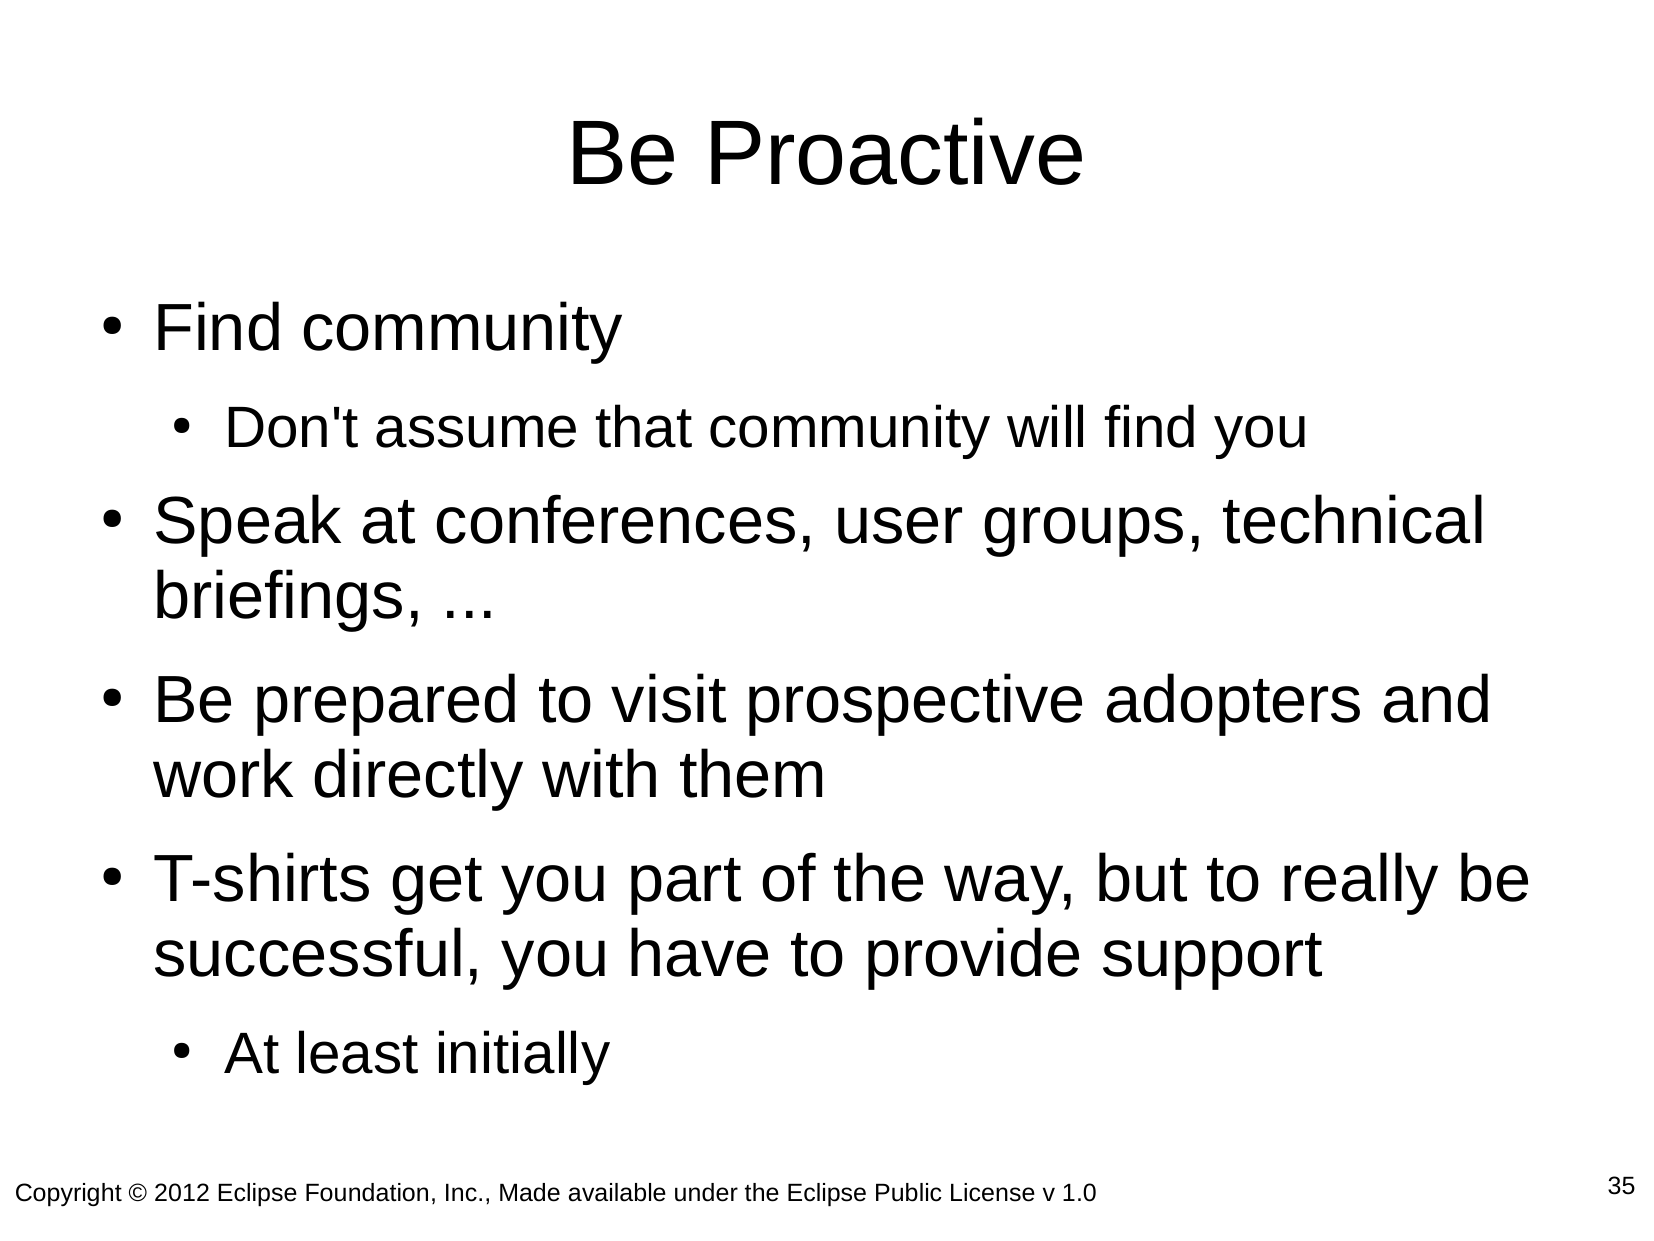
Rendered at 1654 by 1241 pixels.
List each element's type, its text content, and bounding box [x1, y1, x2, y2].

title Be Proactive [82, 49, 1571, 257]
list Find community Don't assume that community will find you Speak at conferences, user groups, technical briefings, ... Be prepared to visit prospective adopters and work directly with them T-shirts get you part of the way, but to really be successful, you have to provide support At least initially [82, 290, 1571, 1109]
